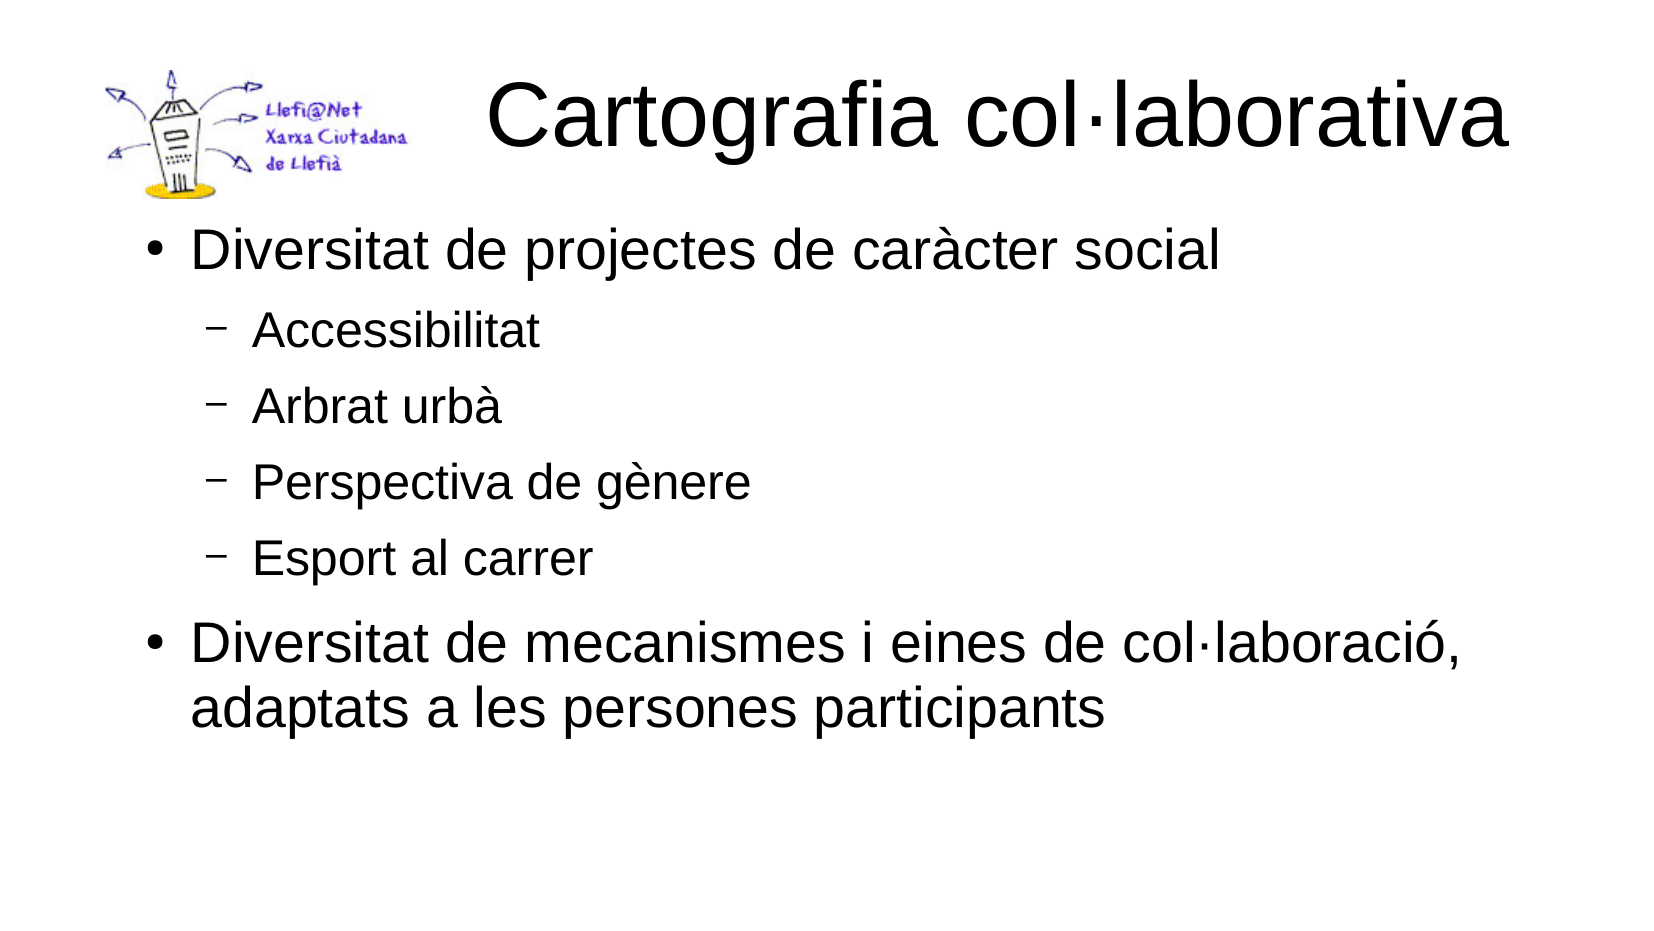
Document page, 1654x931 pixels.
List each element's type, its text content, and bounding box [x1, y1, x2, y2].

list Diversitat de projectes de caràcter social Accessibilitat Arbrat urbà Perspectiva de gènere Esport al carrer Diversitat de mecanismes i eines de col·laboració, adaptats a les persones participants [129, 217, 1472, 758]
picture [105, 70, 412, 199]
title Cartografia col·laborativa [425, 37, 1571, 193]
